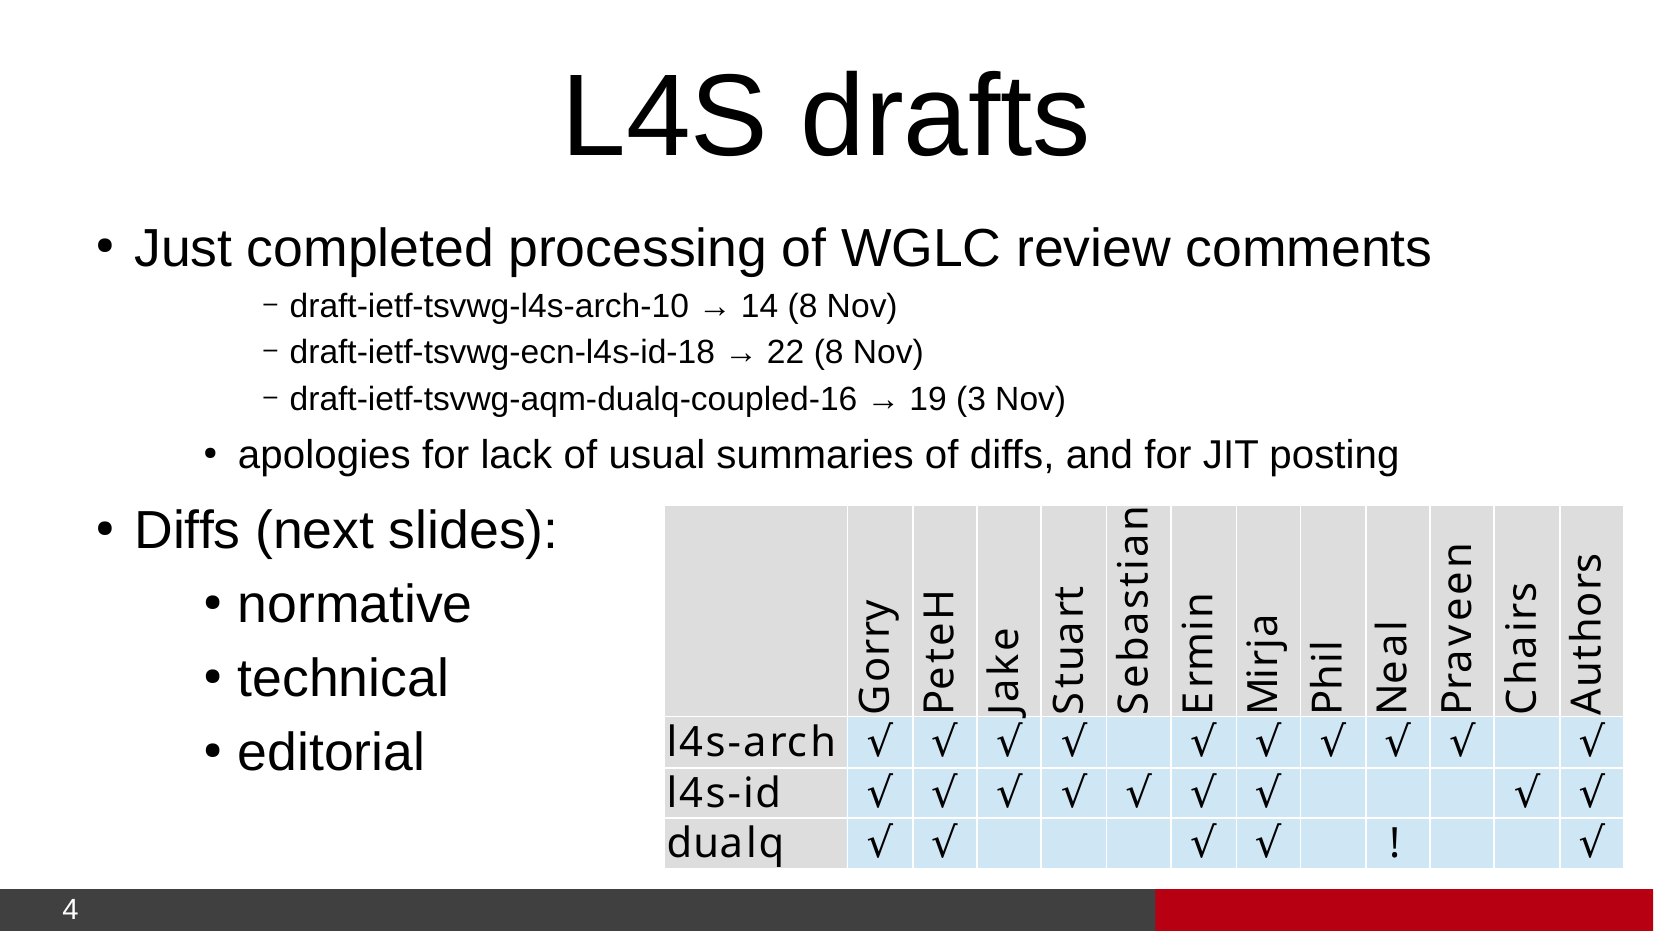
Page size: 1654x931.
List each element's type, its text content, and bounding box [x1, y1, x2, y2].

title L4S drafts [82, 37, 1571, 193]
list Just completed processing of WGLC review comments draft-ietf-tsvwg-l4s-arch-10 → 14 (8 Nov) draft-ietf-tsvwg-ecn-l4s-id-18 → 22 (8 Nov) draft-ietf-tsvwg-aqm-dualq-coupled-16 → 19 (3 Nov) apologies for lack of usual summaries of diffs, and for JIT posting Diffs (next slides): normative technical editorial [82, 217, 1571, 785]
chart [664, 505, 1627, 872]
